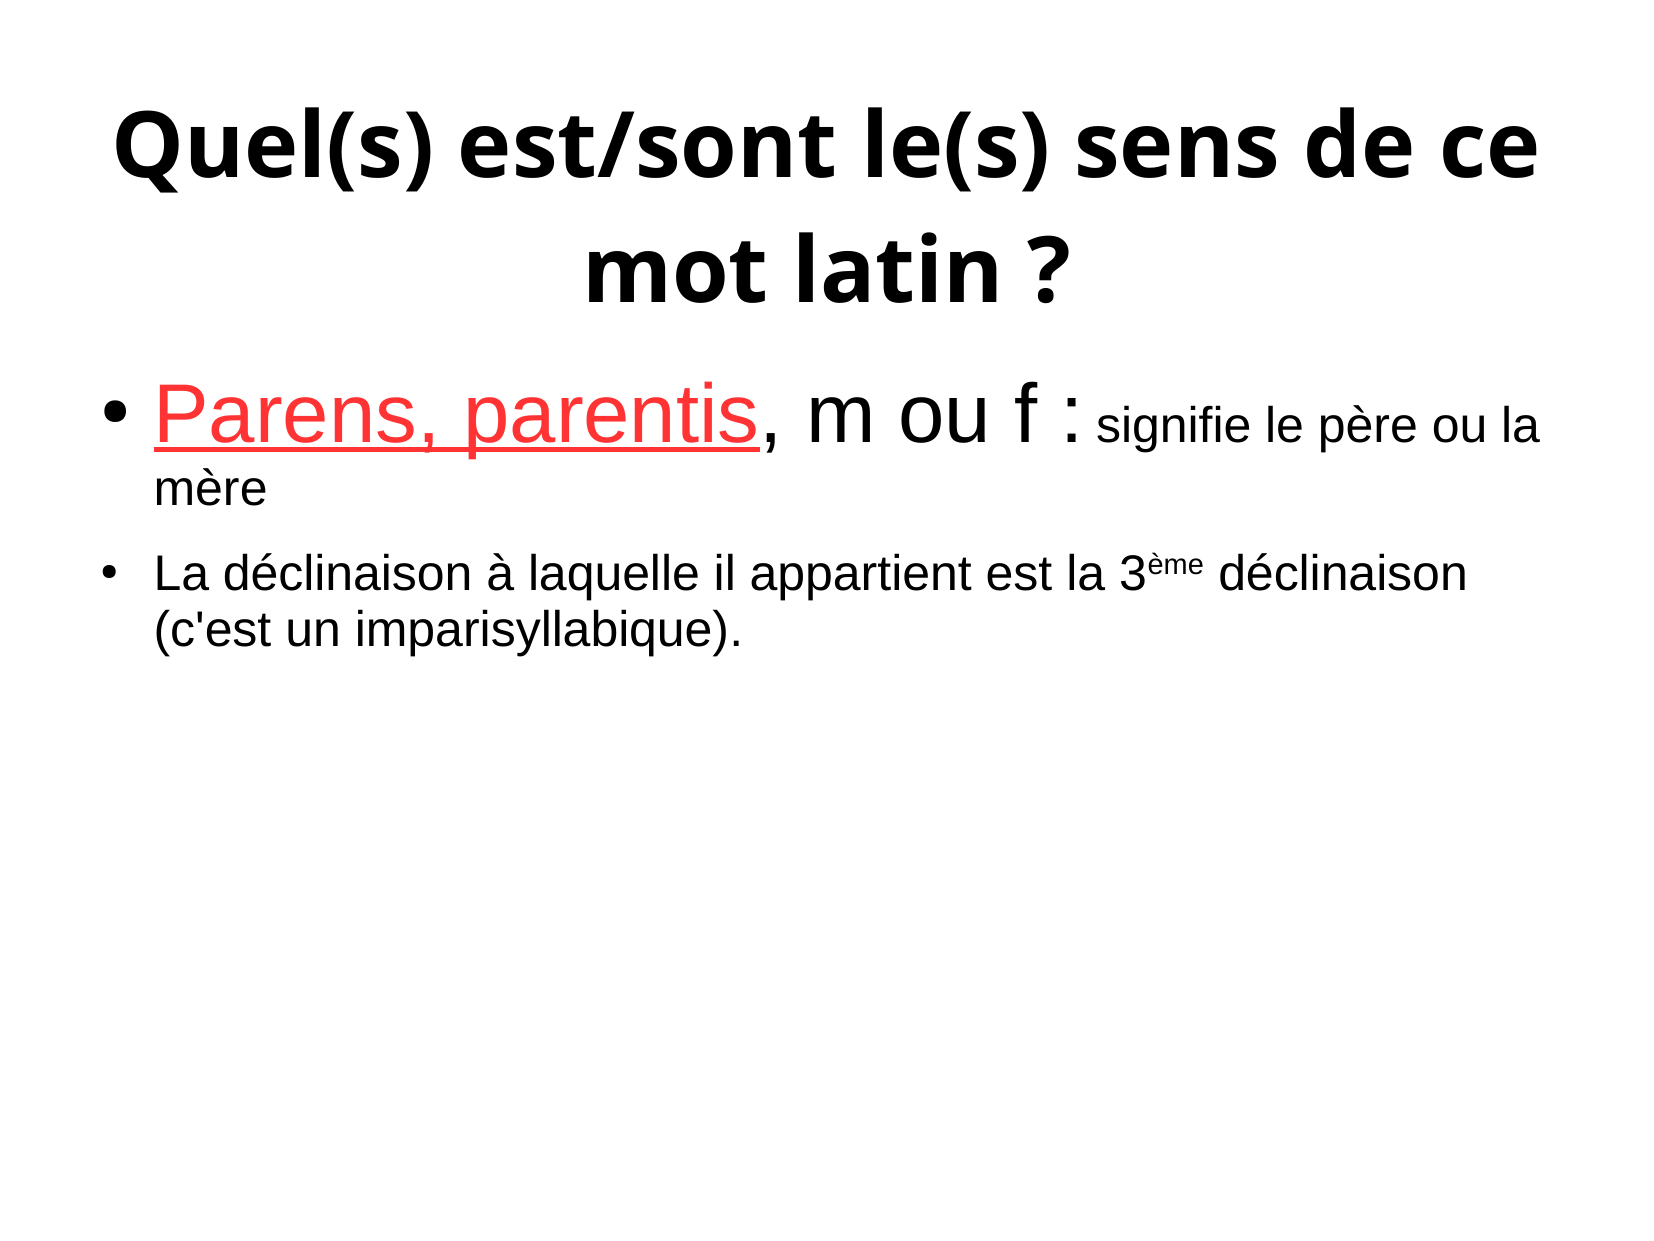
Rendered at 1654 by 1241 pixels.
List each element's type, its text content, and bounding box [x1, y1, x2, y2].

list Parens, parentis, m ou f : signifie le père ou la mère La déclinaison à laquelle il appartient est la 3ème déclinaison (c'est un imparisyllabique). [82, 367, 1571, 1087]
title Quel(s) est/sont le(s) sens de ce mot latin ? [82, 0, 1571, 334]
